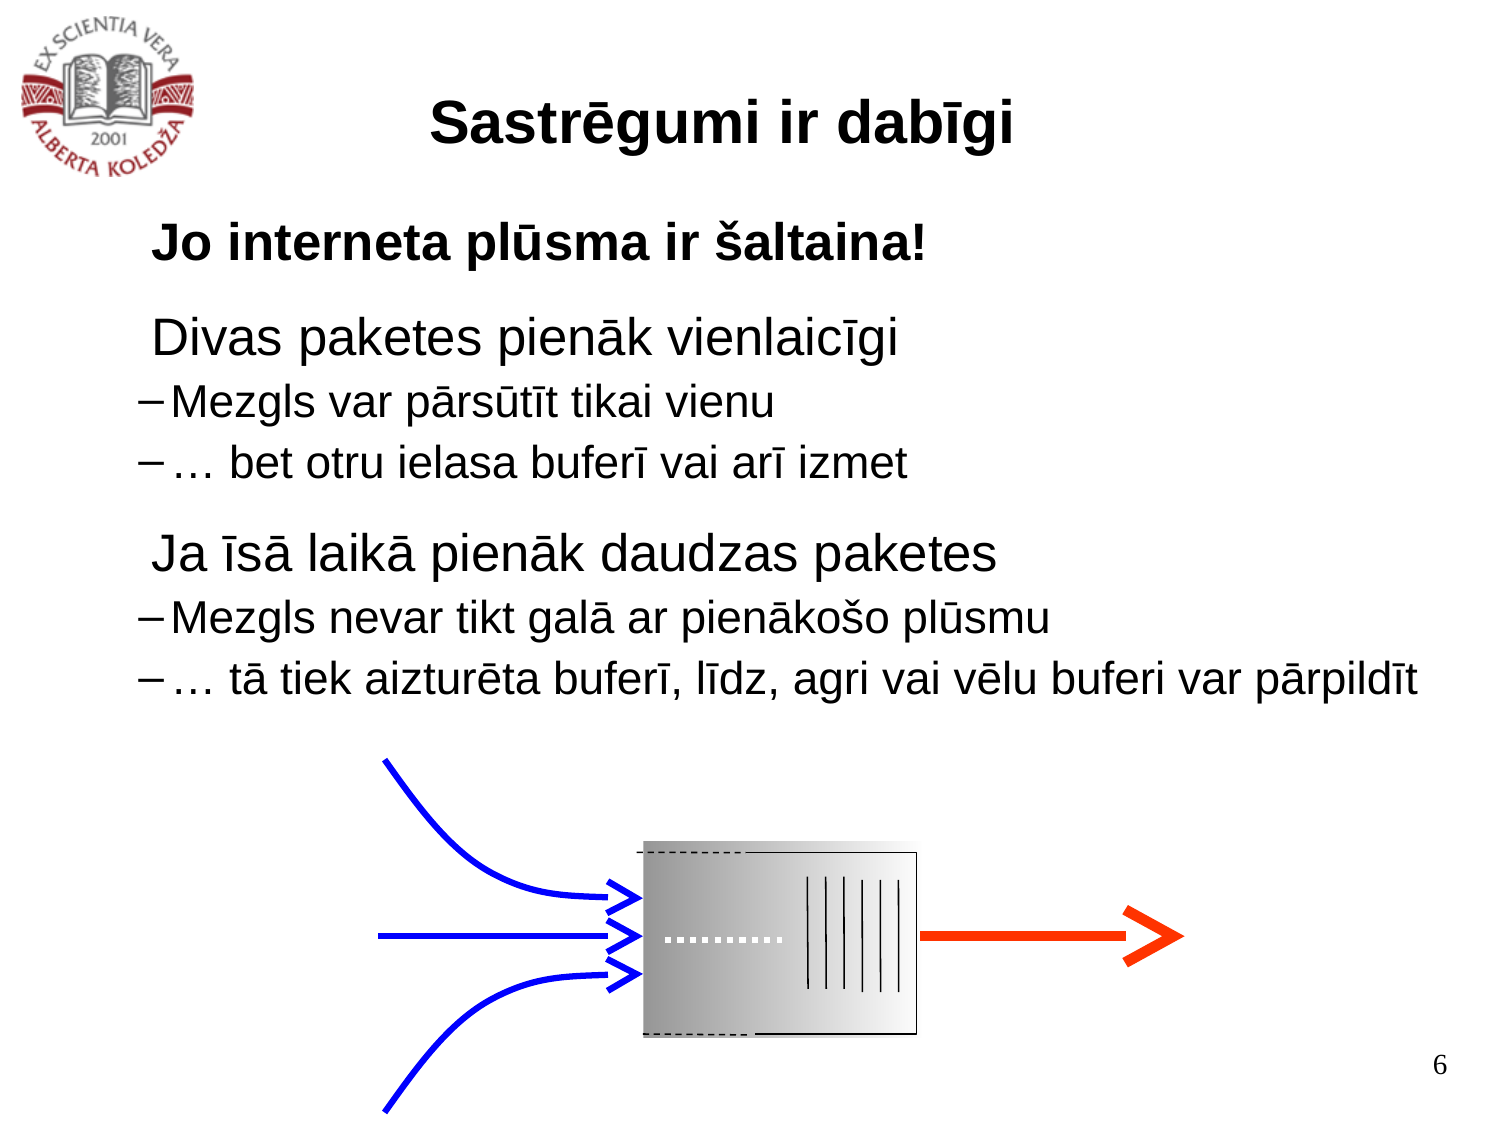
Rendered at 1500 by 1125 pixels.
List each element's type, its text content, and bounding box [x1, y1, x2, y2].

picture [21, 16, 194, 177]
text_box [643, 841, 922, 1038]
title Sastrēgumi ir dabīgi [50, 62, 1374, 175]
list Jo interneta plūsma ir šaltaina! Divas paketes pienāk vienlaicīgi Mezgls var pārsūtīt tikai vienu … bet otru ielasa buferī vai arī izmet Ja īsā laikā pienāk daudzas paketes Mezgls nevar tikt galā ar pienākošo plūsmu … tā tiek aizturēta buferī, līdz, agri vai vēlu buferi var pārpildīt [74, 200, 1463, 721]
text_box <skaitlis> [1312, 1037, 1463, 1101]
